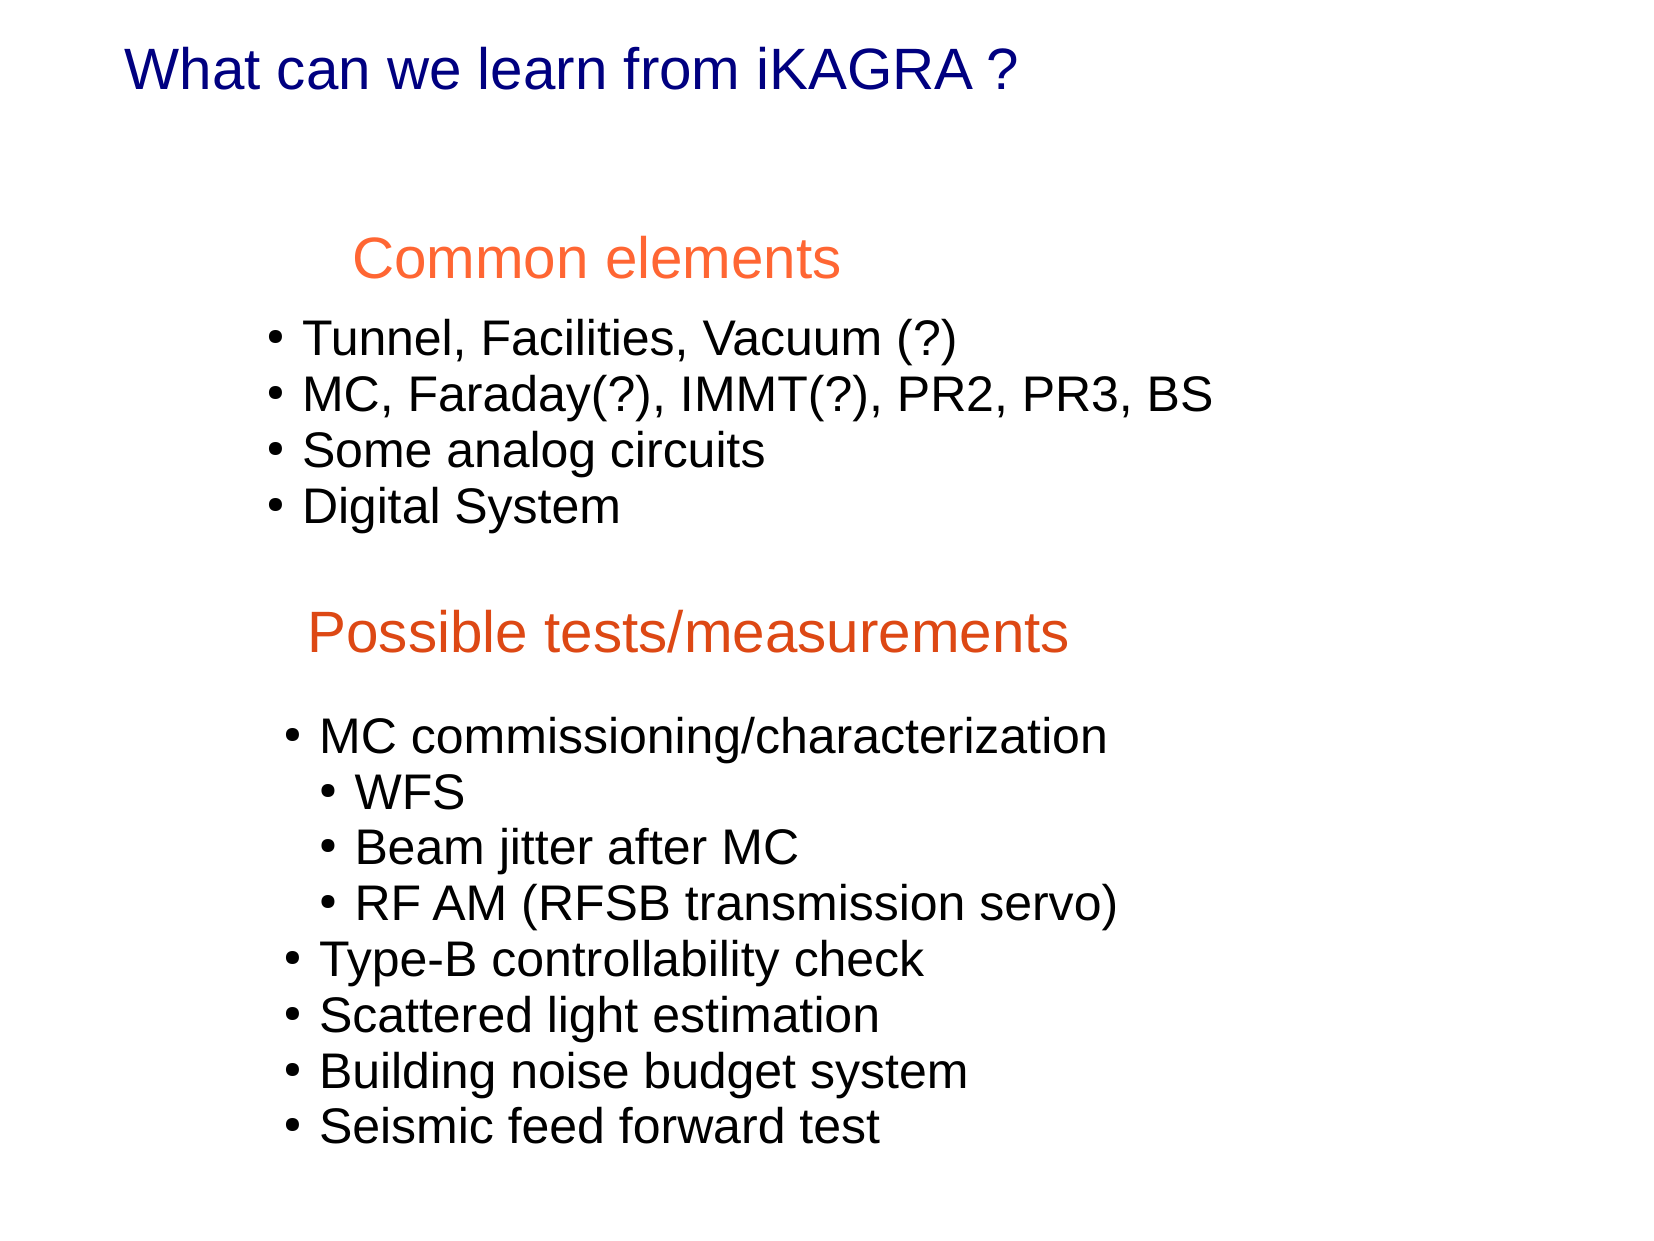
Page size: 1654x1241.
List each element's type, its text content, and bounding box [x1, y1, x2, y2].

text_box Tunnel, Facilities, Vacuum (?) MC, Faraday(?), IMMT(?), PR2, PR3, BS Some analog circuits Digital System [251, 303, 1230, 544]
text_box Possible tests/measurements [292, 592, 1086, 673]
text_box Common elements [337, 218, 858, 299]
text_box MC commissioning/characterization WFS Beam jitter after MC RF AM (RFSB transmission servo) Type-B controllability check Scattered light estimation Building noise budget system Seismic feed forward test [268, 700, 1134, 1167]
text_box What can we learn from iKAGRA ? [109, 29, 1035, 110]
